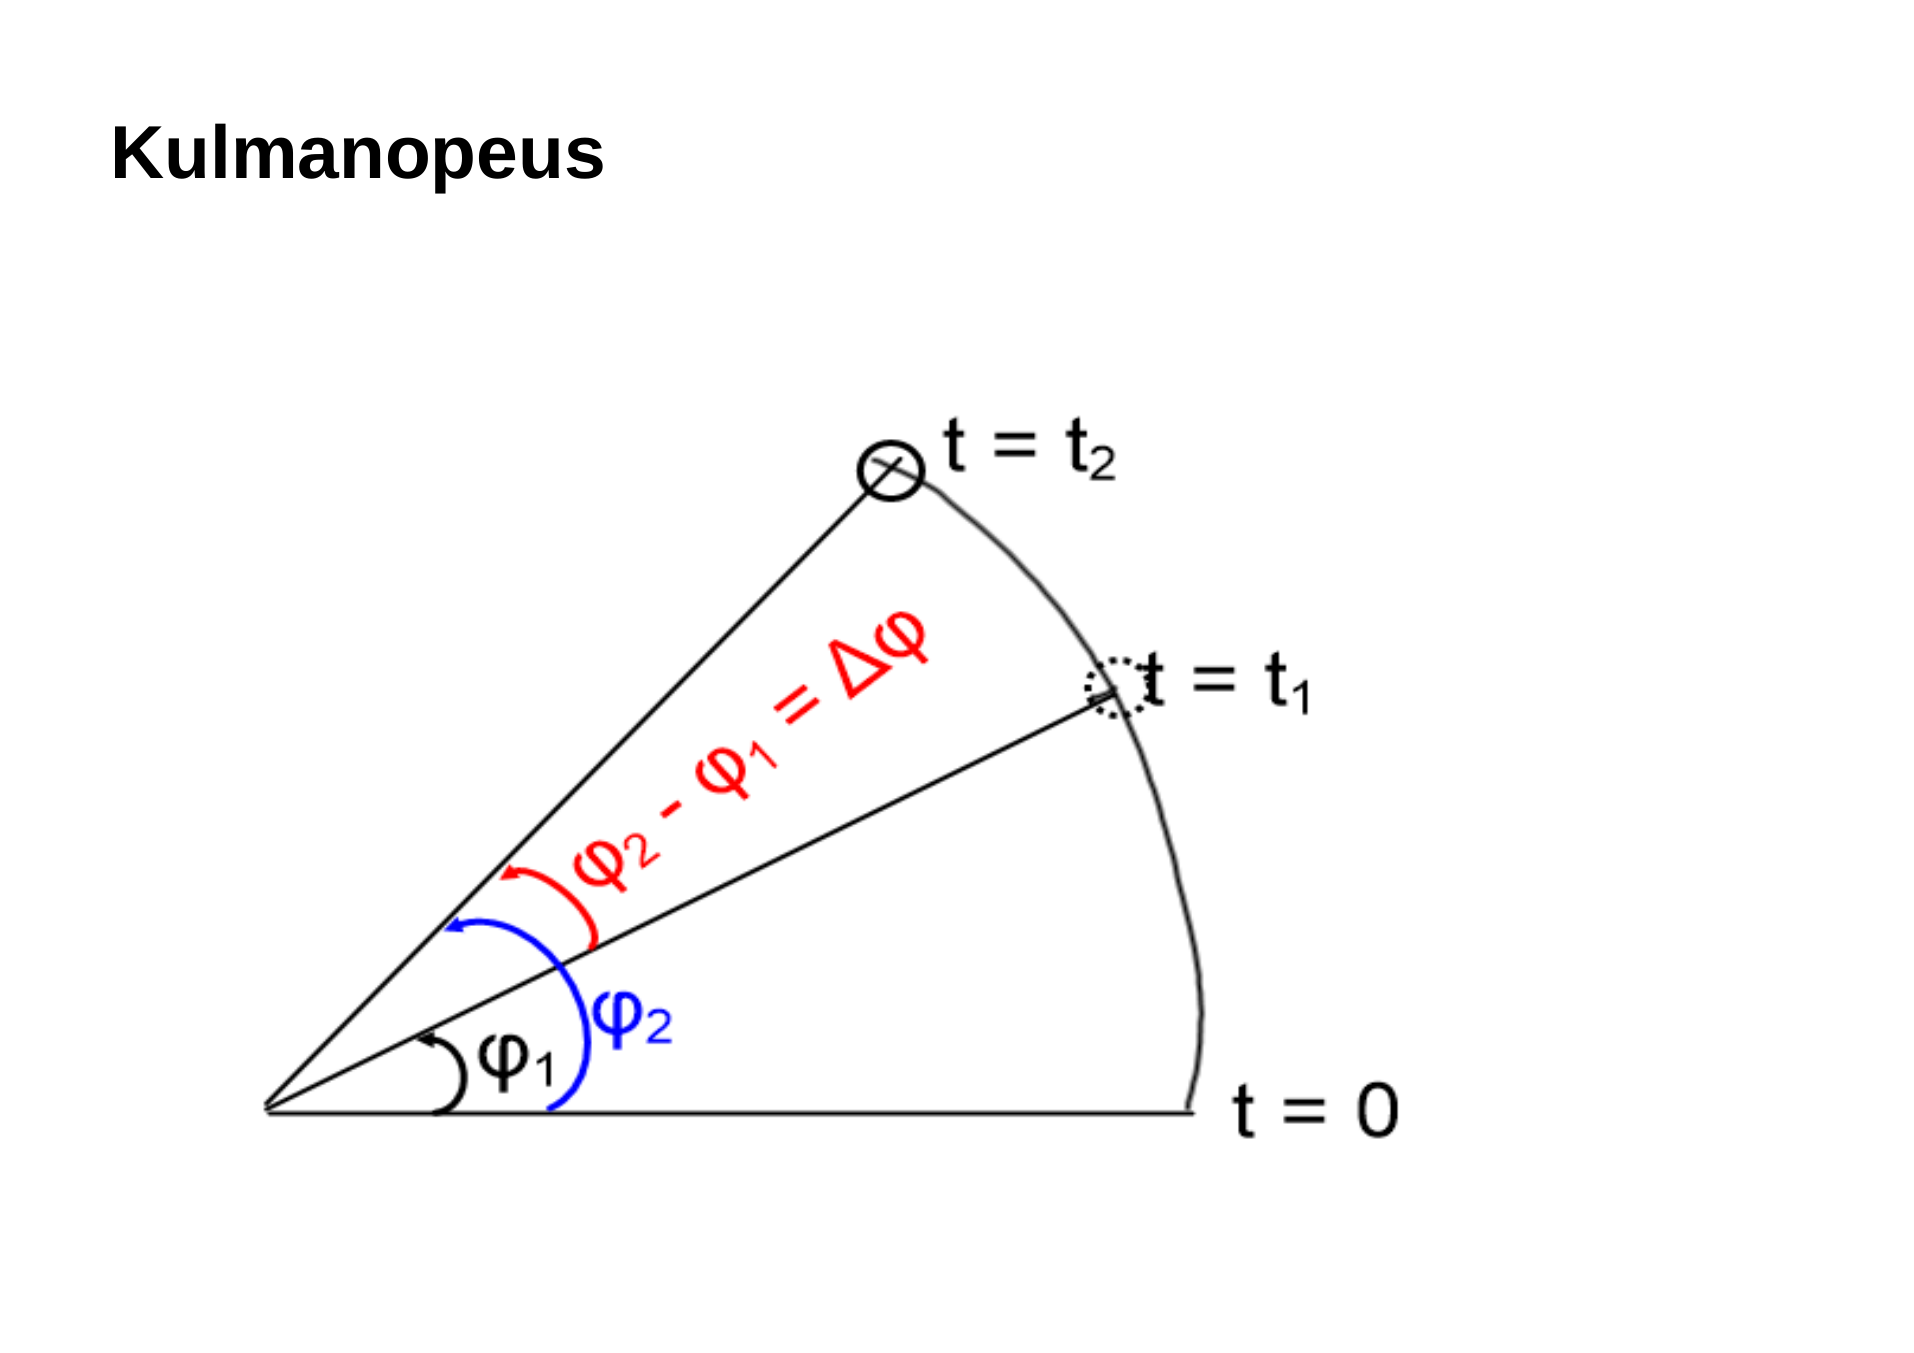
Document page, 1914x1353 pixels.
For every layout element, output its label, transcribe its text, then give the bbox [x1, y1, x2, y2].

text_box Kulmanopeus [95, 102, 1026, 211]
picture [222, 368, 1426, 1184]
